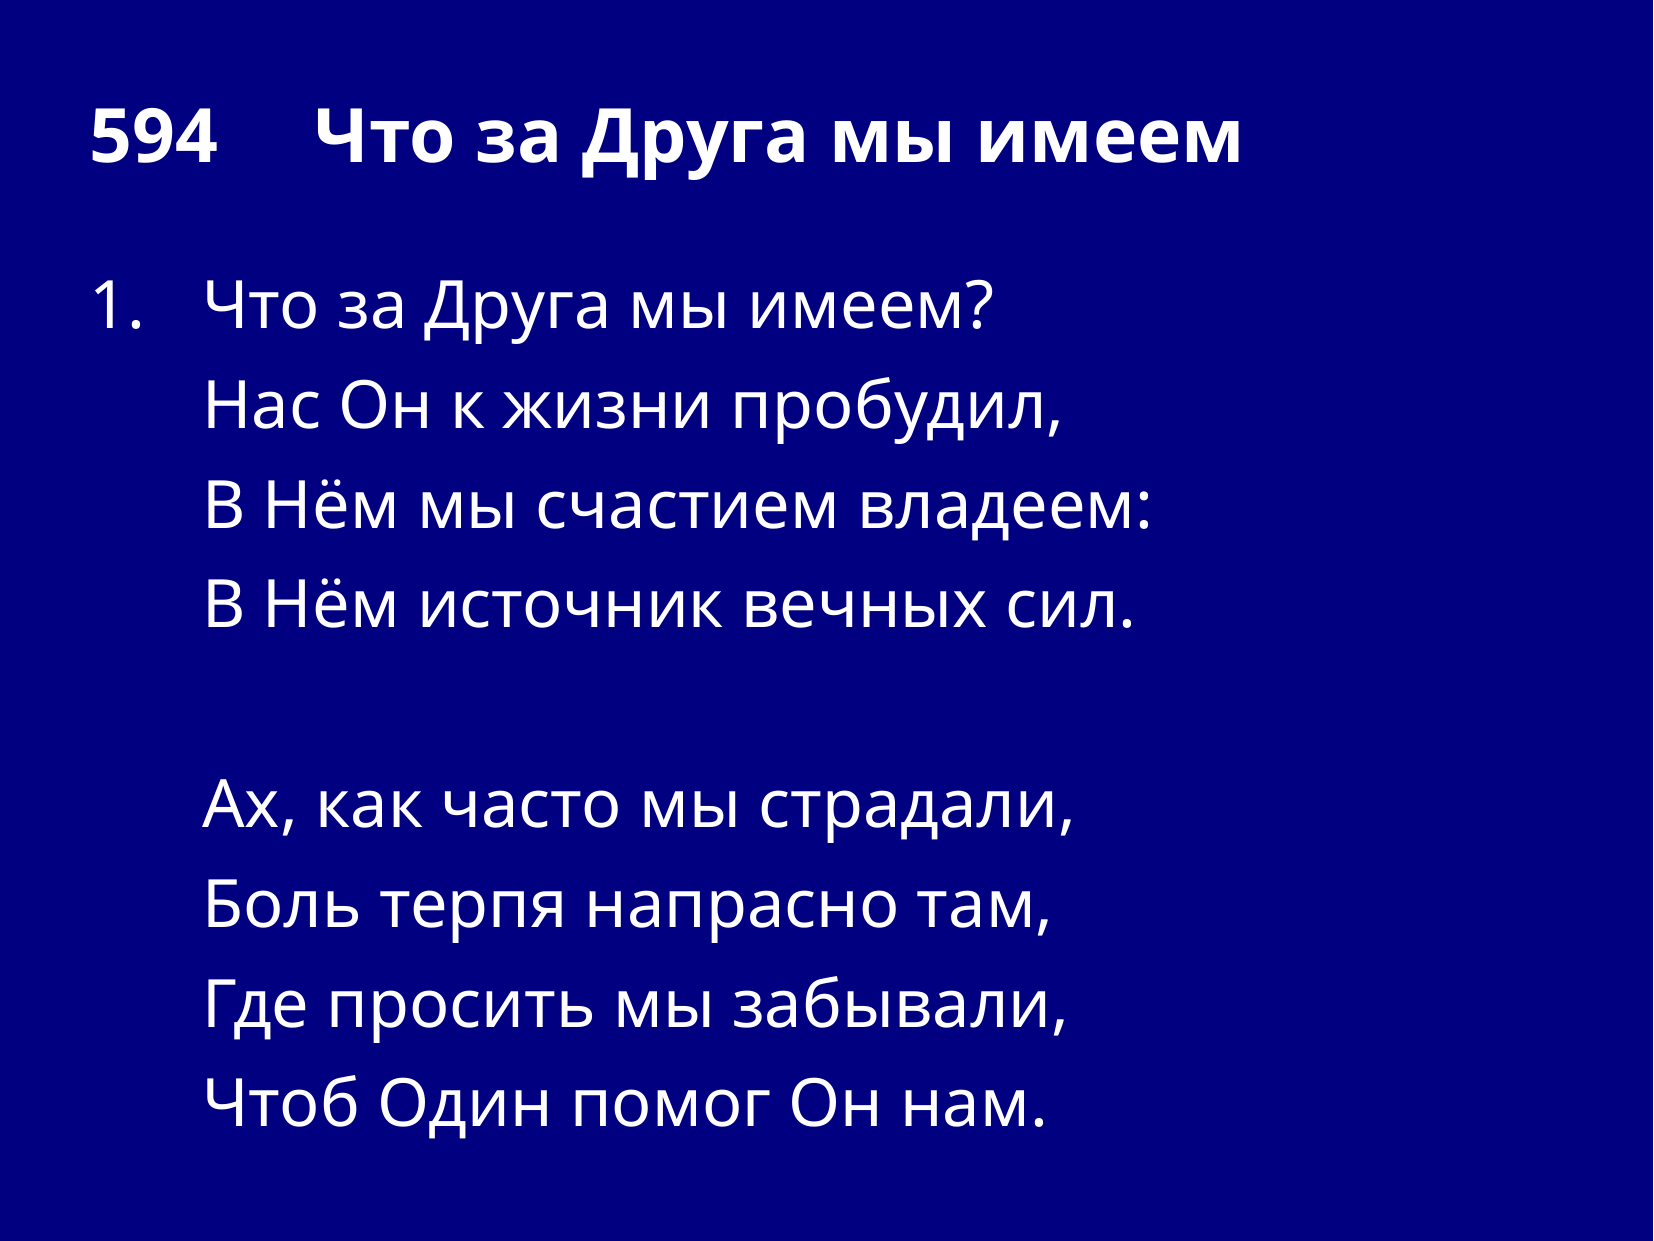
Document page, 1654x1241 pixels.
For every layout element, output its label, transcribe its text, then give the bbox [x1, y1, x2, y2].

text_box 594 Что за Друга мы имеем [75, 75, 1576, 188]
text_box 1. Что за Друга мы имеем? Нас Он к жизни пробудил, В Нём мы счастием владеем: В Нём источник вечных сил. Ах, как часто мы страдали, Боль терпя напрасно там, Где просить мы забывали, Чтоб Один помог Он нам. [75, 188, 1576, 1163]
